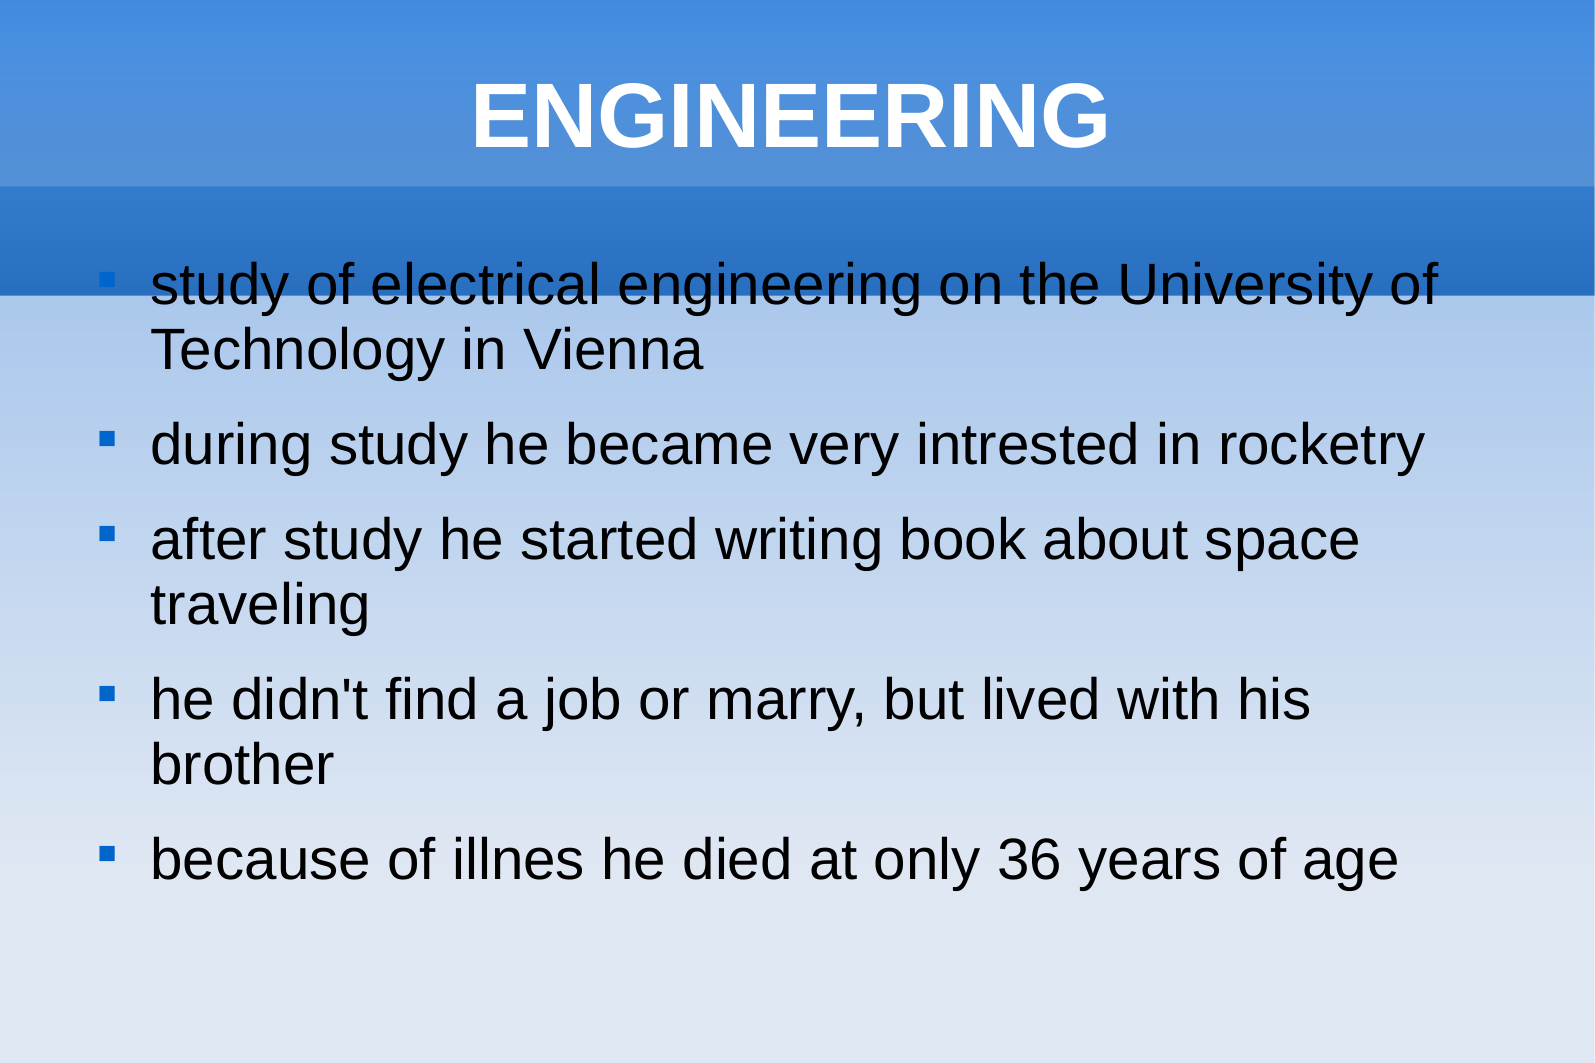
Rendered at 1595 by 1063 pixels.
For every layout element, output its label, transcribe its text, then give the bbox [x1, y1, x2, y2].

list study of electrical engineering on the University of Technology in Vienna during study he became very intrested in rocketry after study he started writing book about space traveling he didn't find a job or marry, but lived with his brother because of illnes he died at only 36 years of age [79, 248, 1515, 886]
title ENGINEERING [73, 24, 1509, 203]
picture [0, 0, 1595, 1063]
